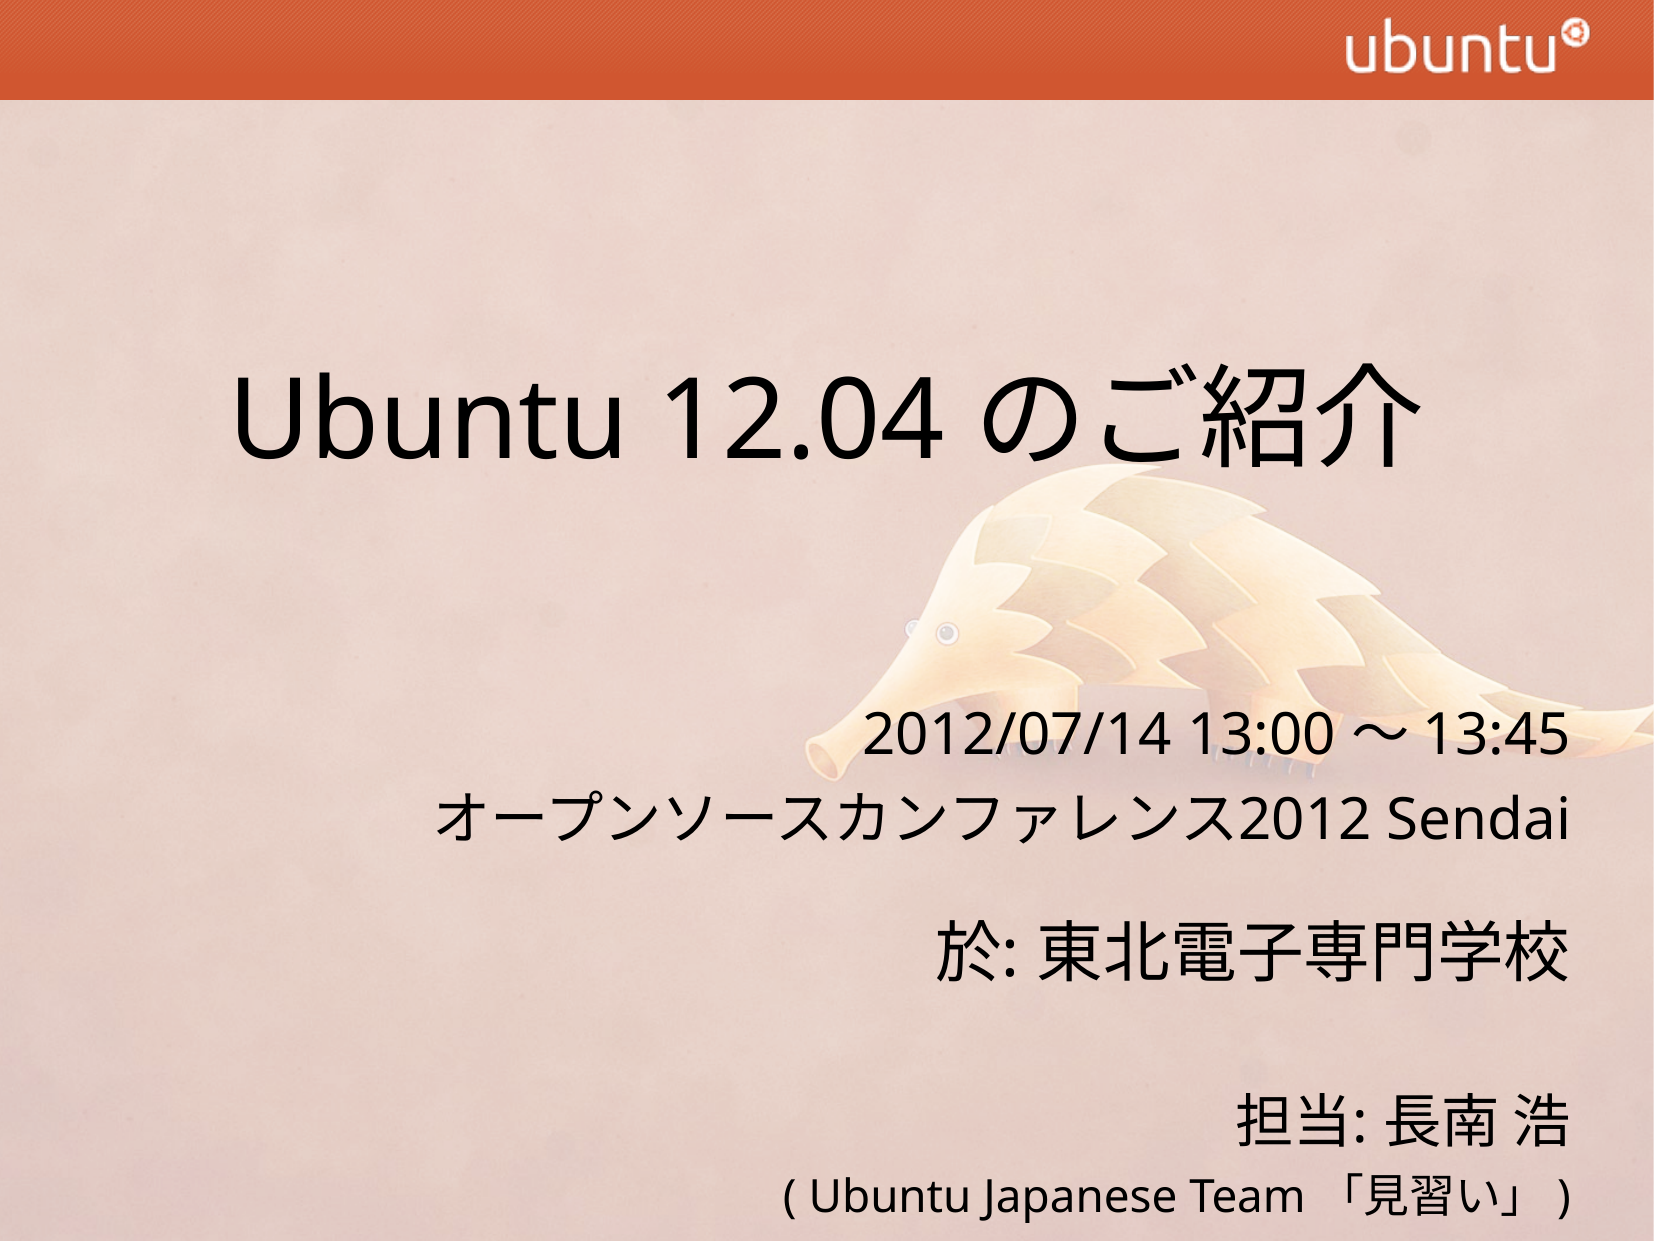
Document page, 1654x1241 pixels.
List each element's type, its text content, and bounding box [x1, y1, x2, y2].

text_box 2012/07/14 13:00 〜 13:45 オープンソースカンファレンス2012 Sendai 於: 東北電子専門学校 担当: 長南 浩 ( Ubuntu Japanese Team 「見習い」 ) [82, 732, 1571, 1182]
picture [0, 0, 1654, 1241]
subtitle Ubuntu 12.04 のご紹介 [82, 135, 1571, 732]
